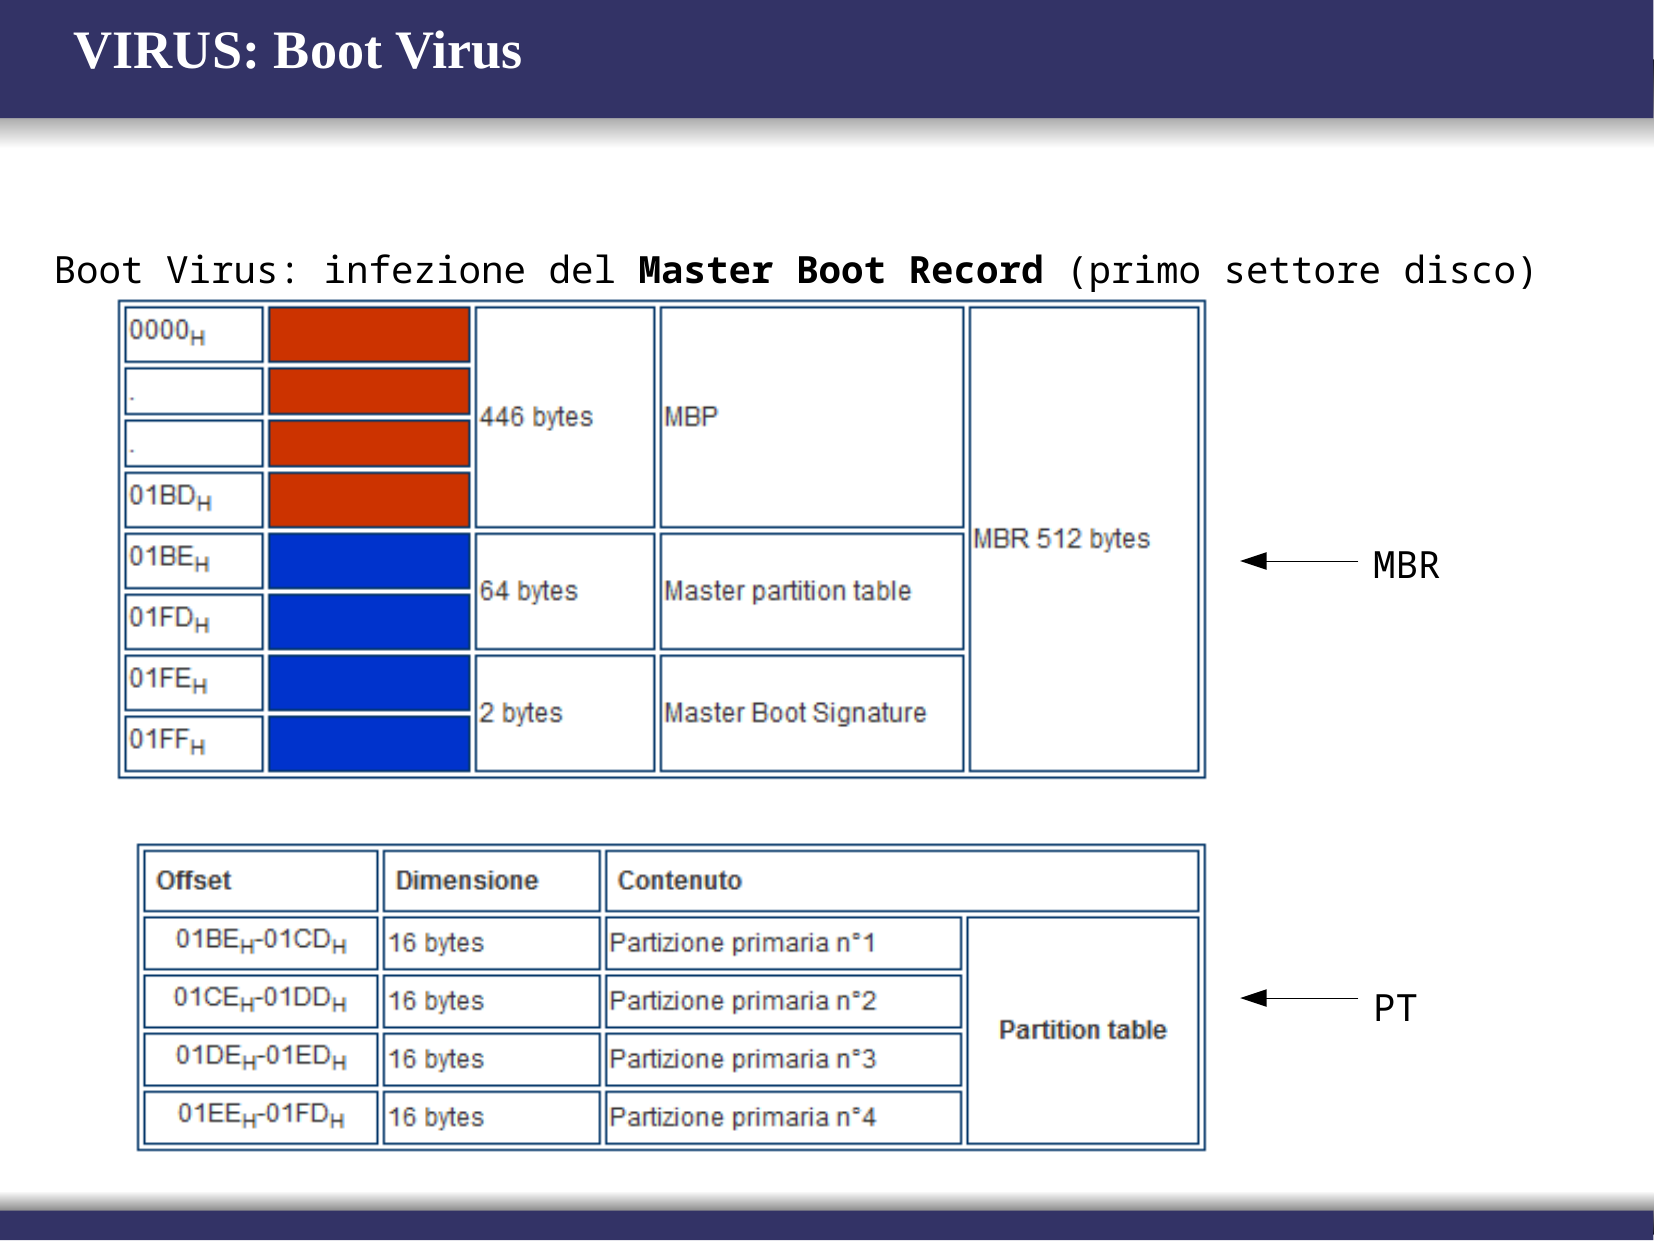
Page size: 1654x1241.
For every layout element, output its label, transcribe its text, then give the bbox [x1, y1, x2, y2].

text_box Boot Virus: infezione del Master Boot Record (primo settore disco) [38, 236, 1559, 289]
text_box PT [1358, 974, 1433, 1027]
picture [112, 296, 1211, 789]
picture [129, 838, 1215, 1164]
text_box MBR [1358, 531, 1456, 584]
text_box [0, 0, 1654, 148]
text_box [0, 1192, 1654, 1241]
text_box VIRUS: Boot Virus [59, 12, 538, 89]
